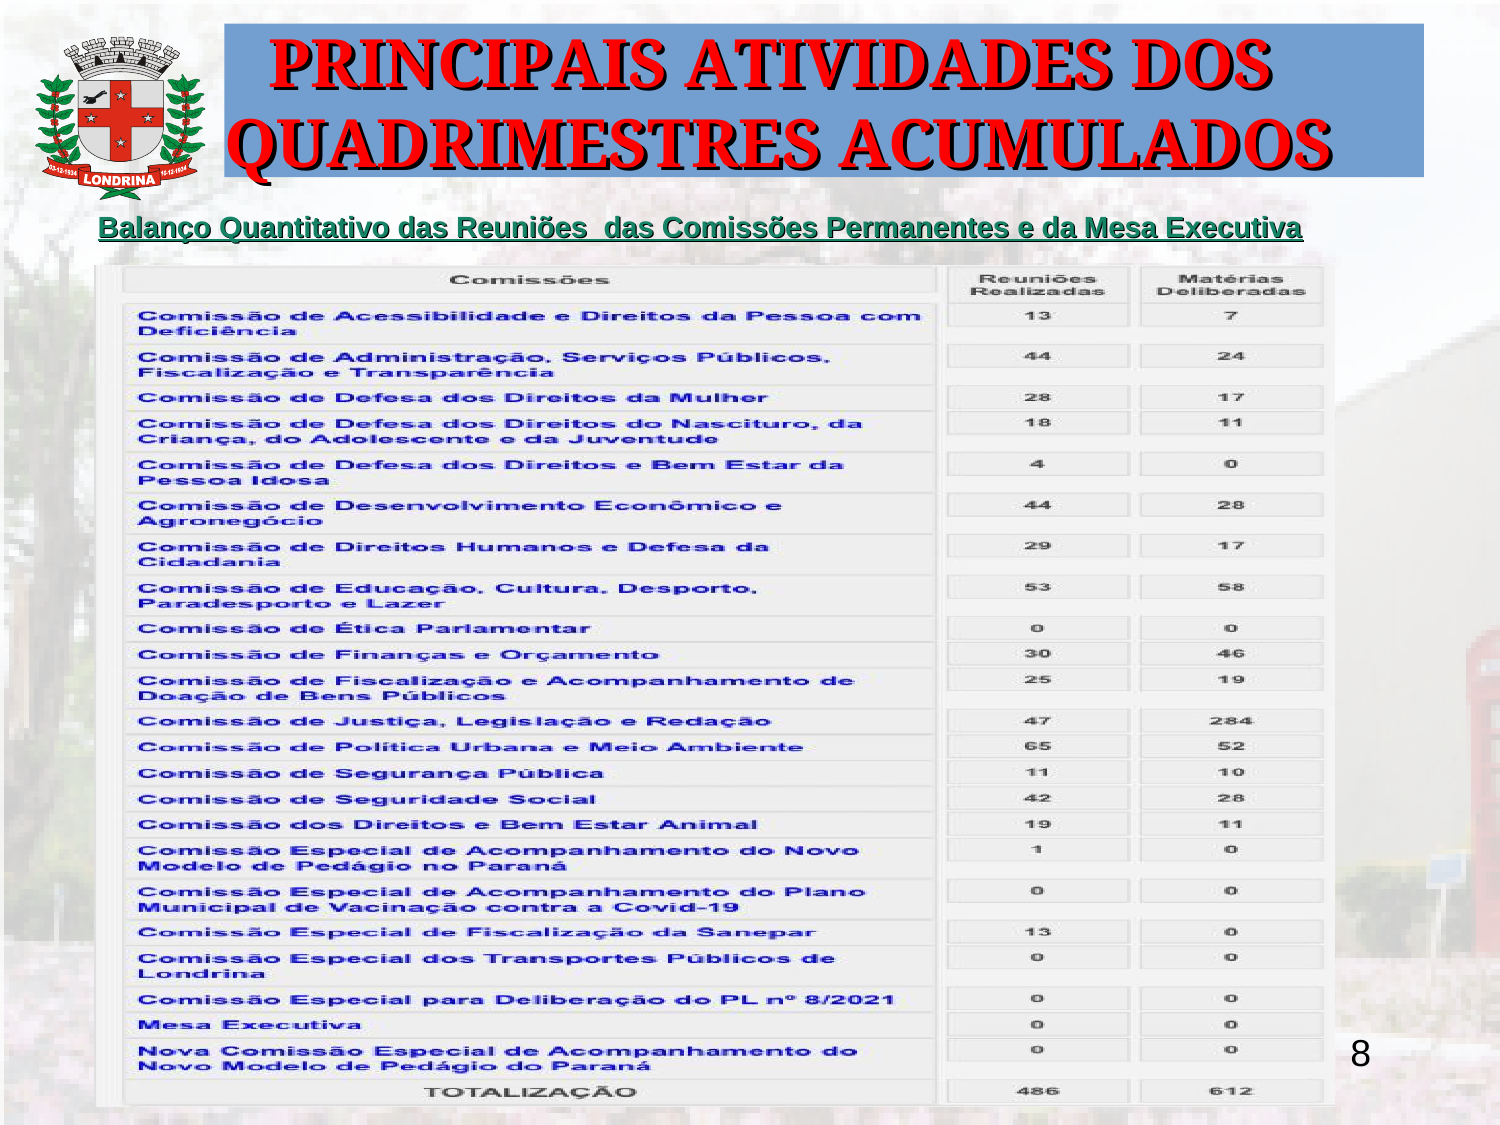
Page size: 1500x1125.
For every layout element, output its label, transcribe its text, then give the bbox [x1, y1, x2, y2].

text_box <número> [1335, 1021, 1500, 1092]
picture [94, 286, 1335, 1107]
text_box PRINCIPAIS ATIVIDADES DOS QUADRIMESTRES ACUMULADOS [224, 23, 1424, 178]
text_box Balanço Quantitativo das Reuniões das Comissões Permanentes e da Mesa Executiva [82, 200, 1453, 286]
picture [35, 36, 206, 201]
